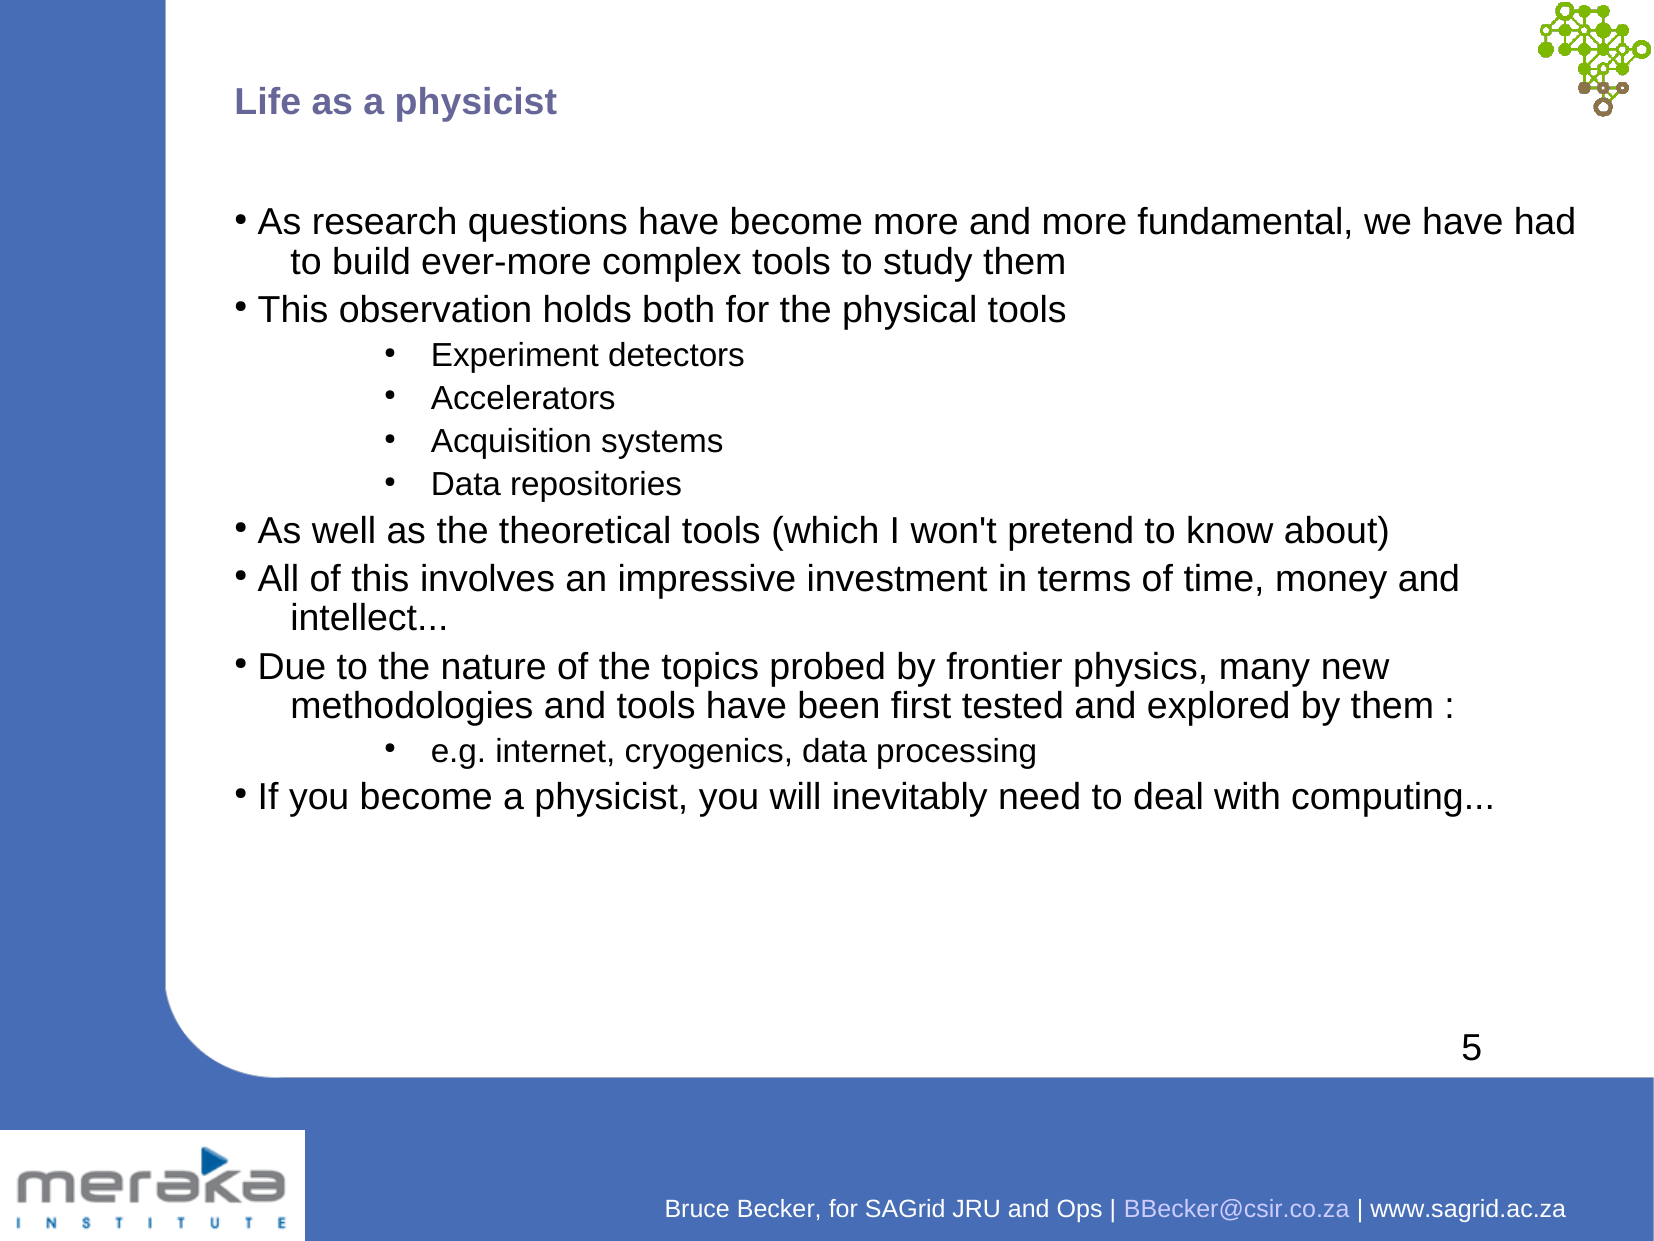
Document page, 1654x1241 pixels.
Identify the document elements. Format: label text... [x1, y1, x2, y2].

title Life as a physicist [234, 34, 1594, 172]
list As research questions have become more and more fundamental, we have had to build ever-more complex tools to study them This observation holds both for the physical tools Experiment detectors Accelerators Acquisition systems Data repositories As well as the theoretical tools (which I won't pretend to know about) All of this involves an impressive investment in terms of time, money and intellect... Due to the nature of the topics probed by frontier physics, many new methodologies and tools have been first tested and explored by them : e.g. internet, cryogenics, data processing If you become a physicist, you will inevitably need to deal with computing... [234, 198, 1594, 1018]
picture [0, 0, 1654, 1241]
